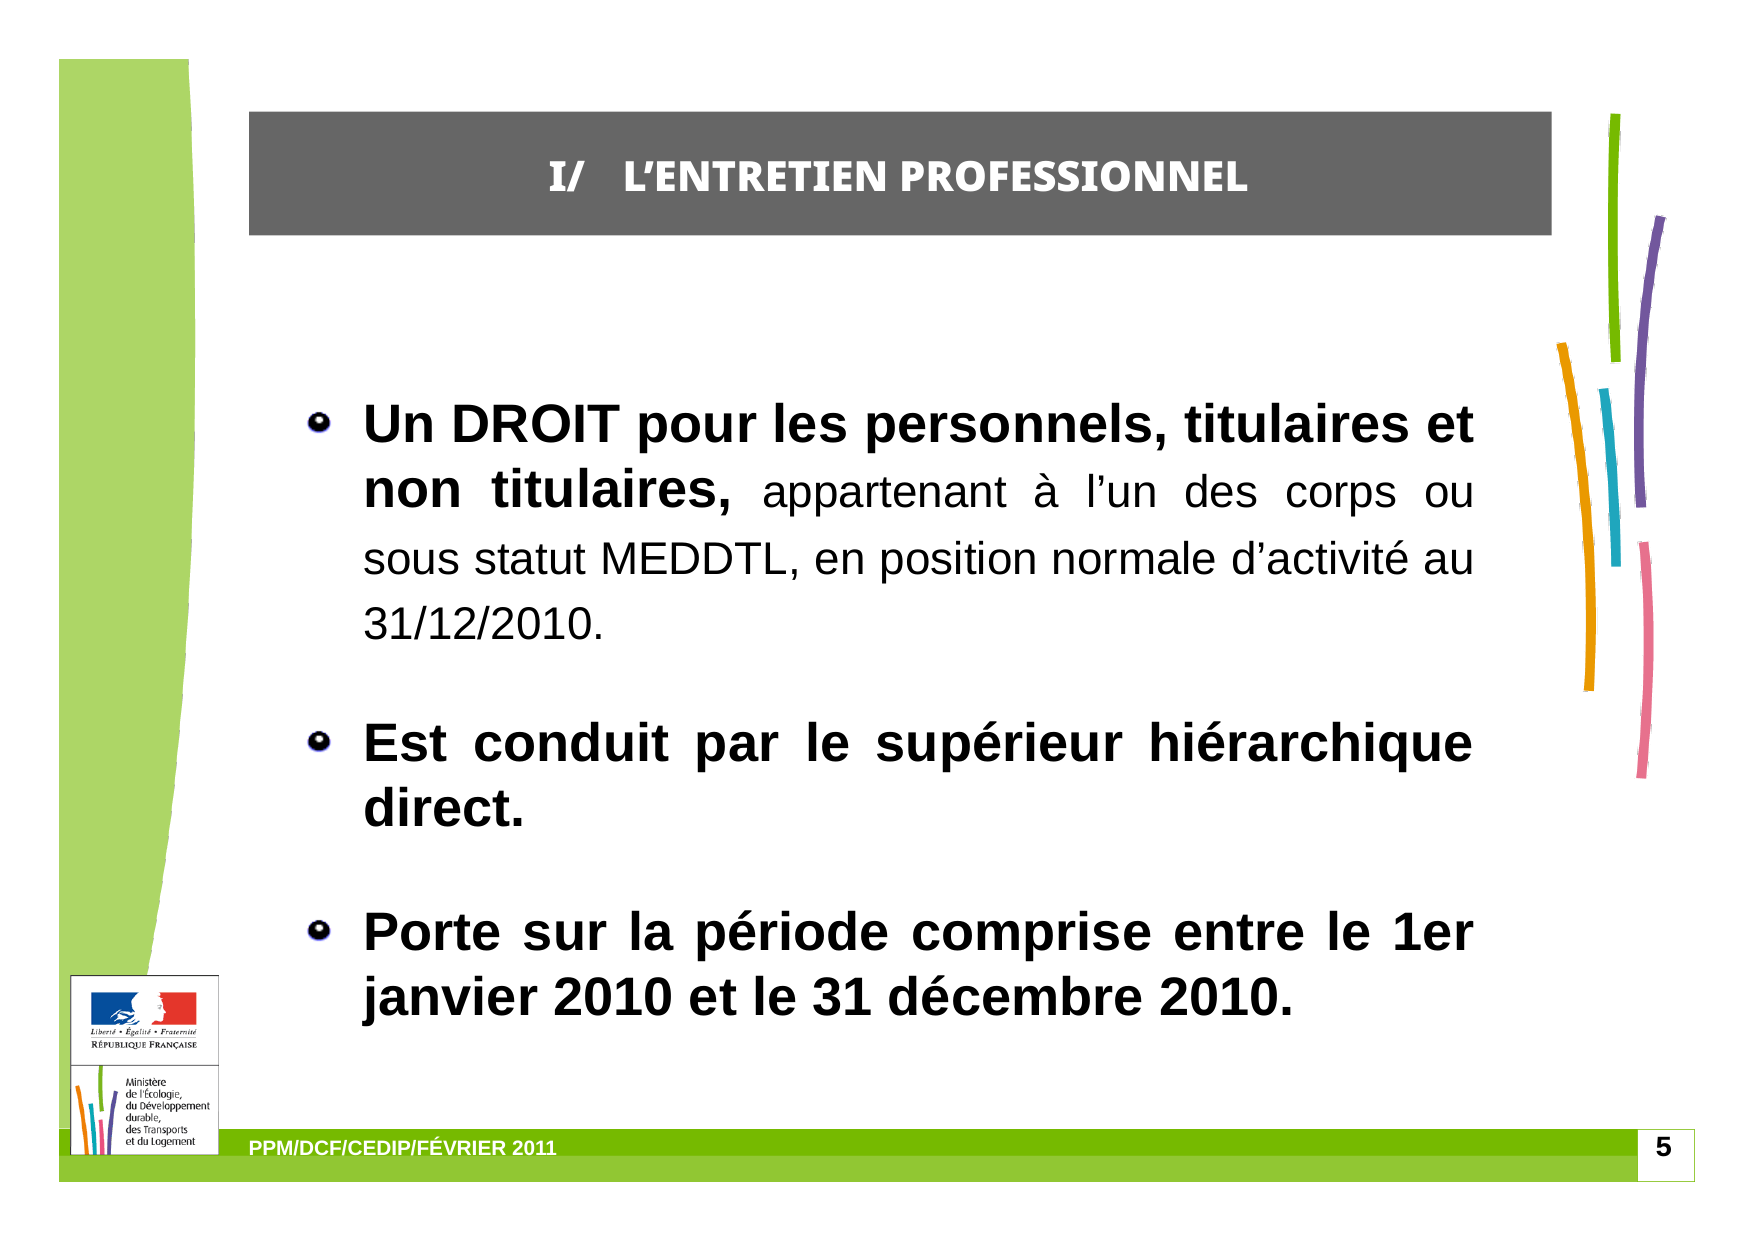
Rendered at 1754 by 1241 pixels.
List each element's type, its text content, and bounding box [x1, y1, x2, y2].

text_box I/ L’ENTRETIEN PROFESSIONNEL [247, 139, 1551, 214]
text_box Un DROIT pour les personnels, titulaires et non titulaires, appartenant à l’un des corps ou sous statut MEDDTL, en position normale d’activité au 31/12/2010. Est conduit par le supérieur hiérarchique direct. Porte sur la période comprise entre le 1er janvier 2010 et le 31 décembre 2010. [289, 381, 1491, 1035]
text_box [249, 111, 1552, 236]
text_box PPM/DCF/CEDIP/FÉVRIER 2011 [233, 1129, 592, 1169]
picture [59, 59, 1695, 1182]
